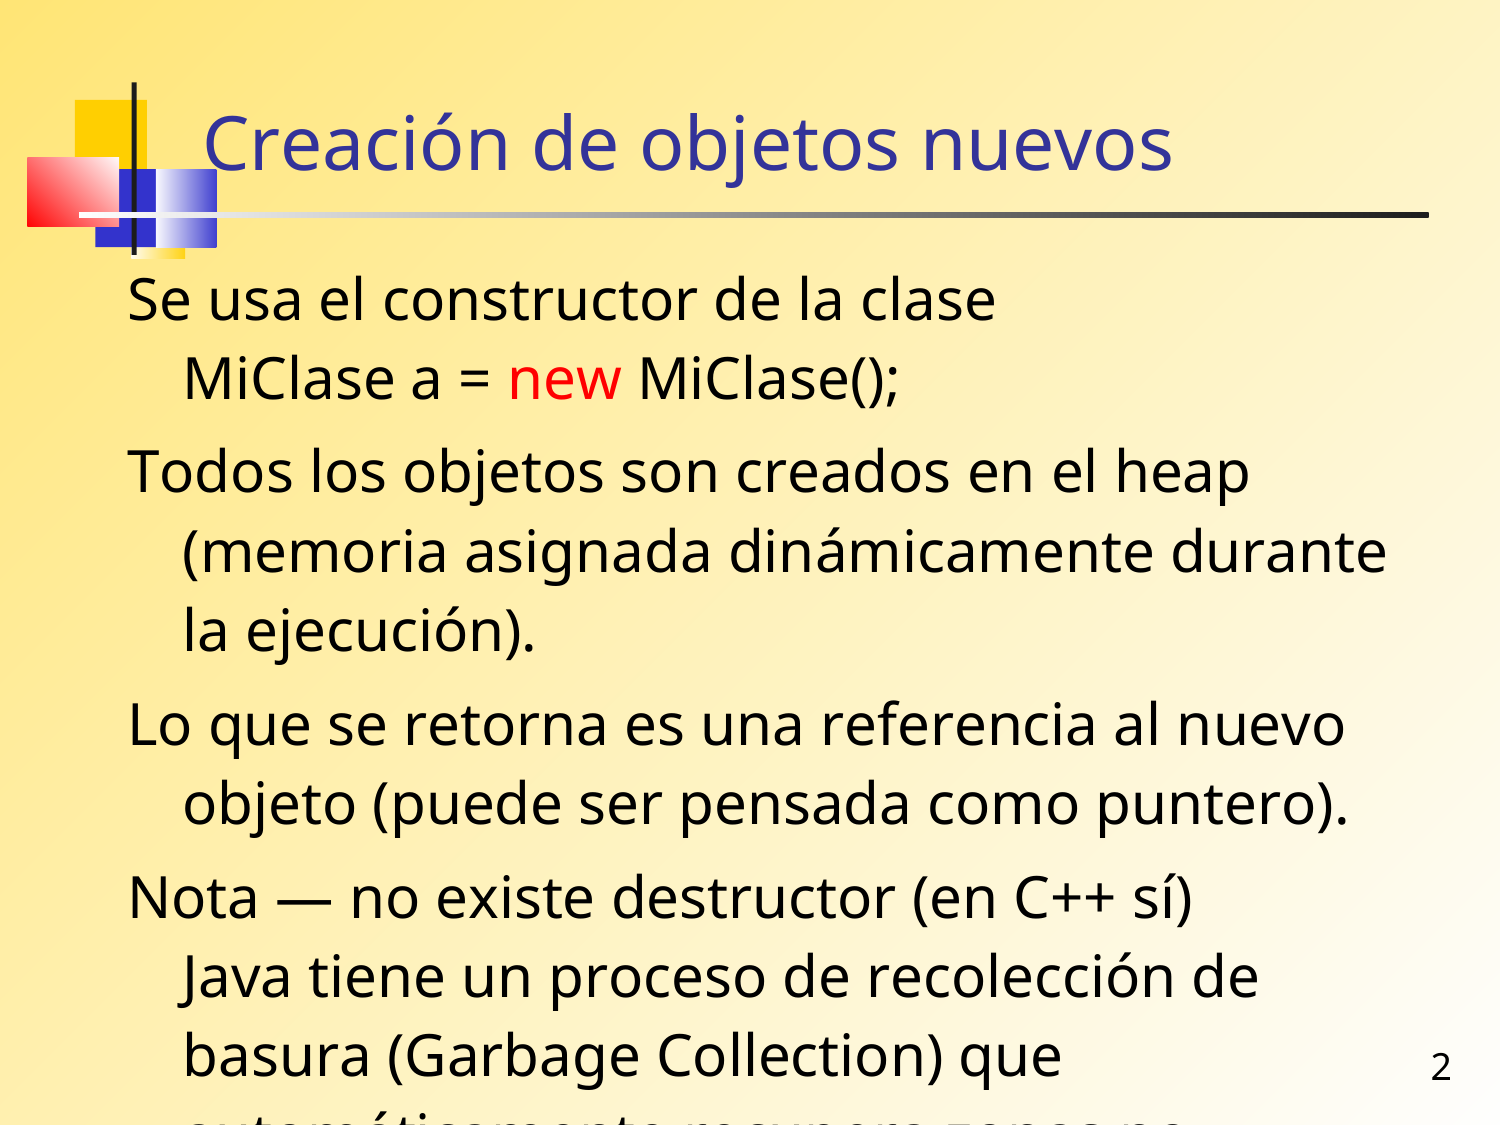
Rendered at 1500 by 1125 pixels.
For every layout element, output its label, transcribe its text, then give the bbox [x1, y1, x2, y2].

list Se usa el constructor de la clase MiClase a = new MiClase(); Todos los objetos son creados en el heap (memoria asignada dinámicamente durante la ejecución). Lo que se retorna es una referencia al nuevo objeto (puede ser pensada como puntero). Nota — no existe destructor (en C++ sí) Java tiene un proceso de recolección de basura (Garbage Collection) que automáticamente recupera zonas no referenciadas. [112, 249, 1463, 1083]
title Creación de objetos nuevos [187, 37, 1466, 201]
